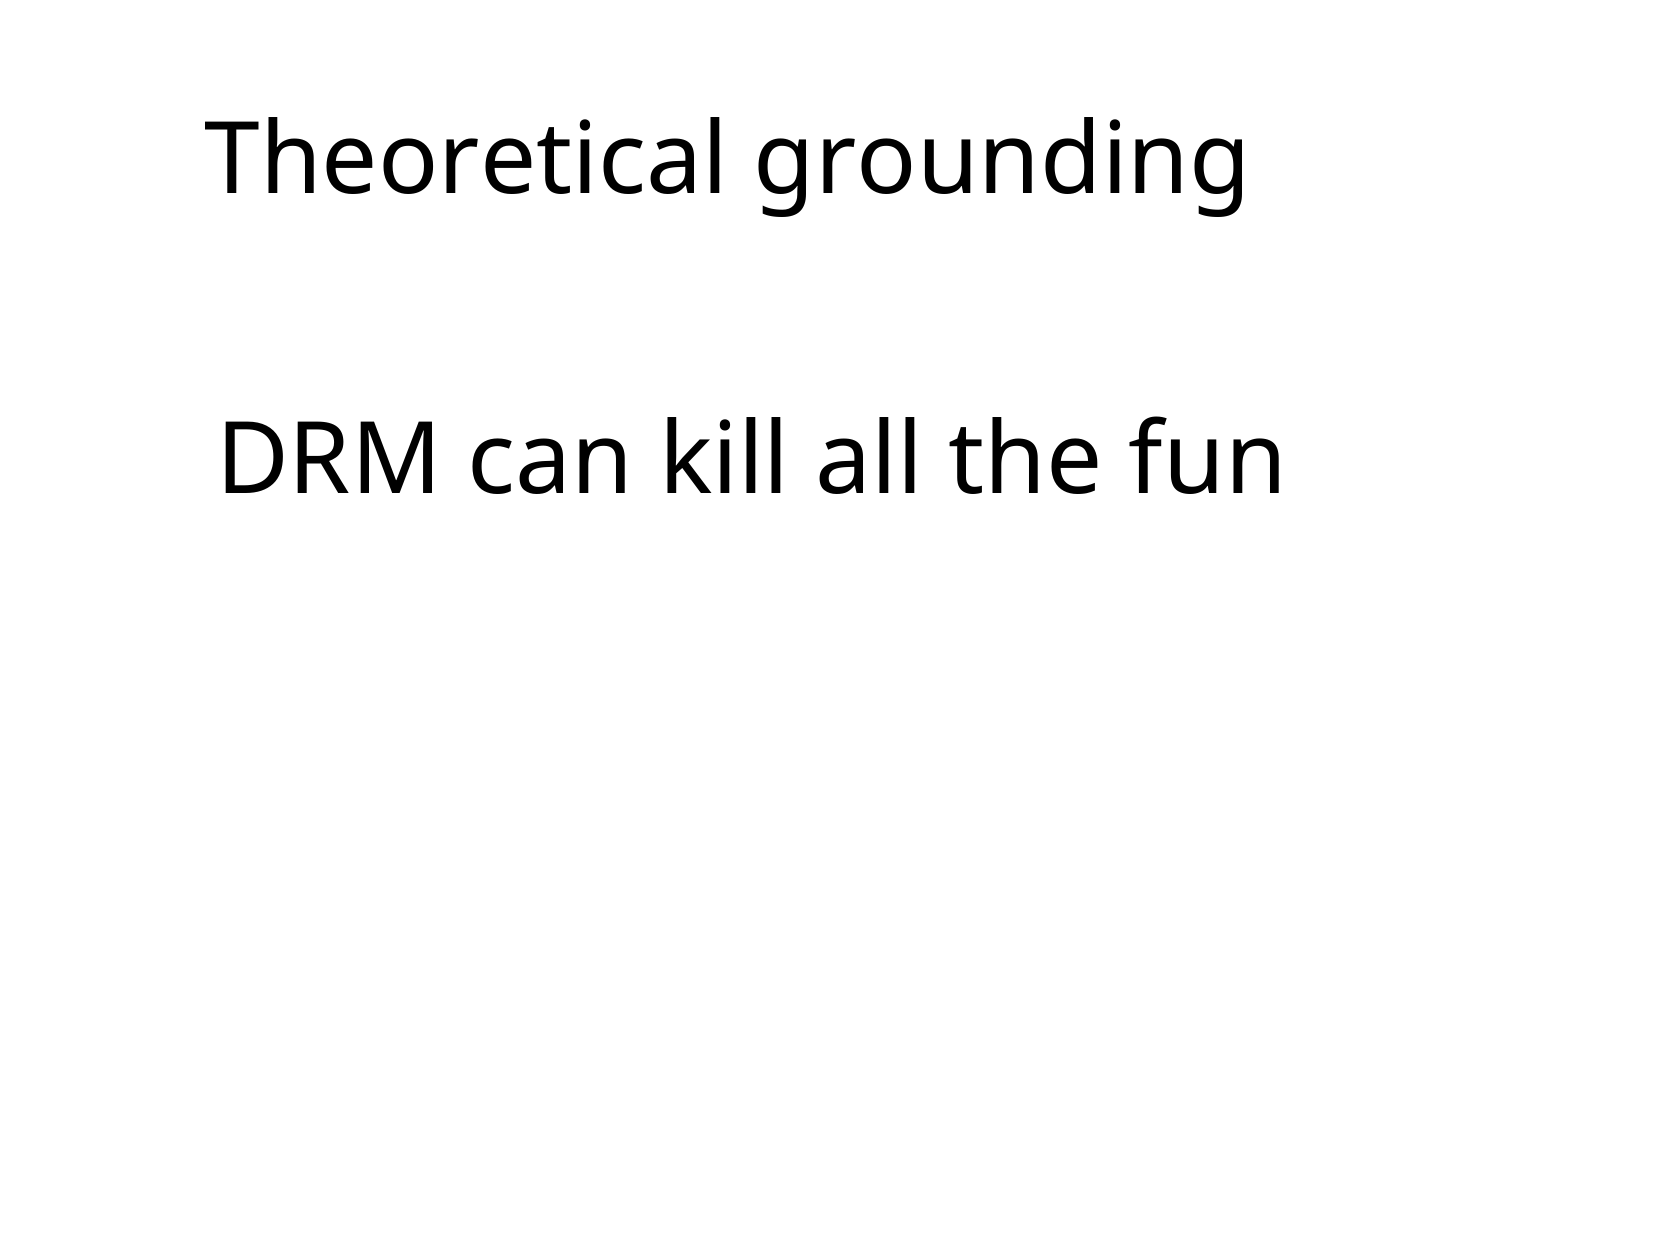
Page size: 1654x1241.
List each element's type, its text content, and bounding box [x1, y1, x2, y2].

text_box DRM can kill all the fun [201, 379, 1404, 516]
text_box Theoretical grounding [190, 79, 1292, 216]
